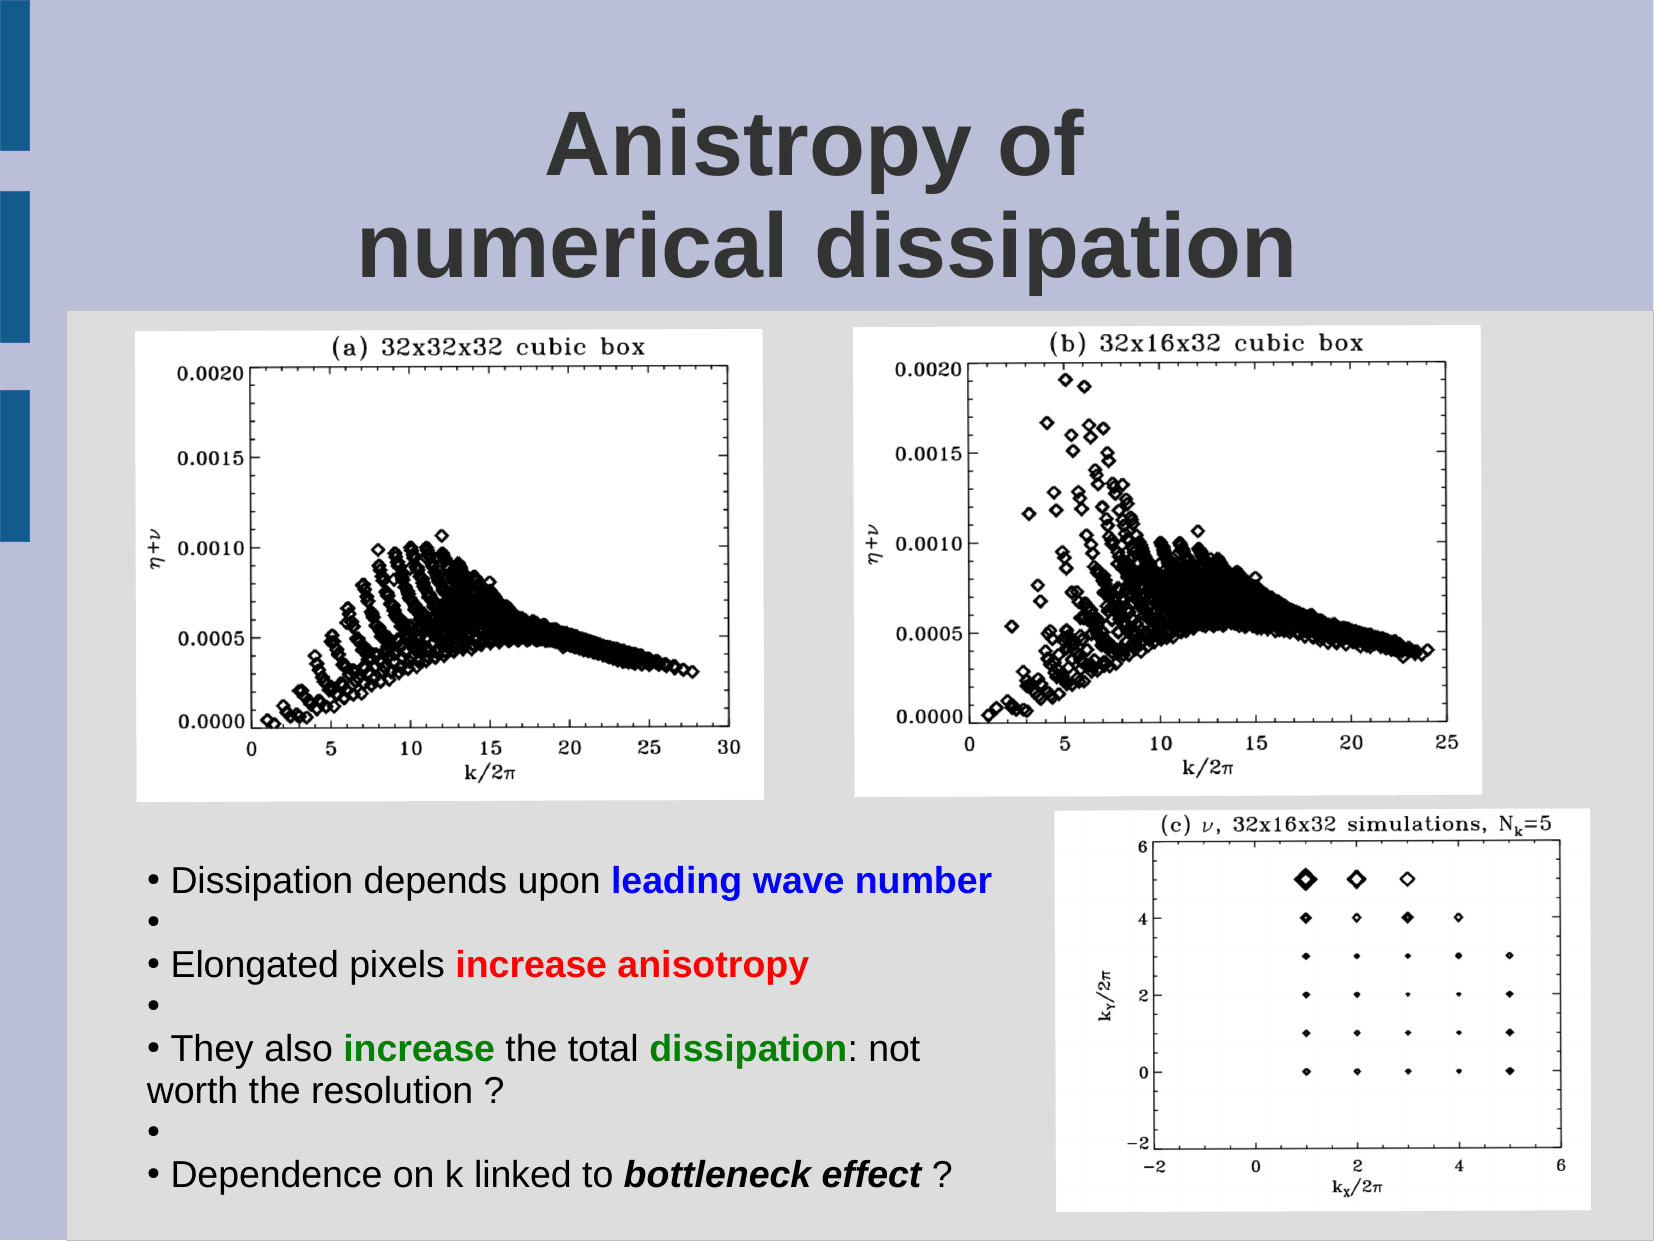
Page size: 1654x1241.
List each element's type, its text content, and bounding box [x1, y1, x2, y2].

title Anistropy of numerical dissipation [121, 91, 1534, 299]
picture [1054, 808, 1591, 1212]
picture [134, 328, 764, 802]
picture [852, 324, 1482, 797]
text_box Dissipation depends upon leading wave number Elongated pixels increase anisotropy They also increase the total dissipation: not worth the resolution ? Dependence on k linked to bottleneck effect ? [129, 849, 1019, 1206]
